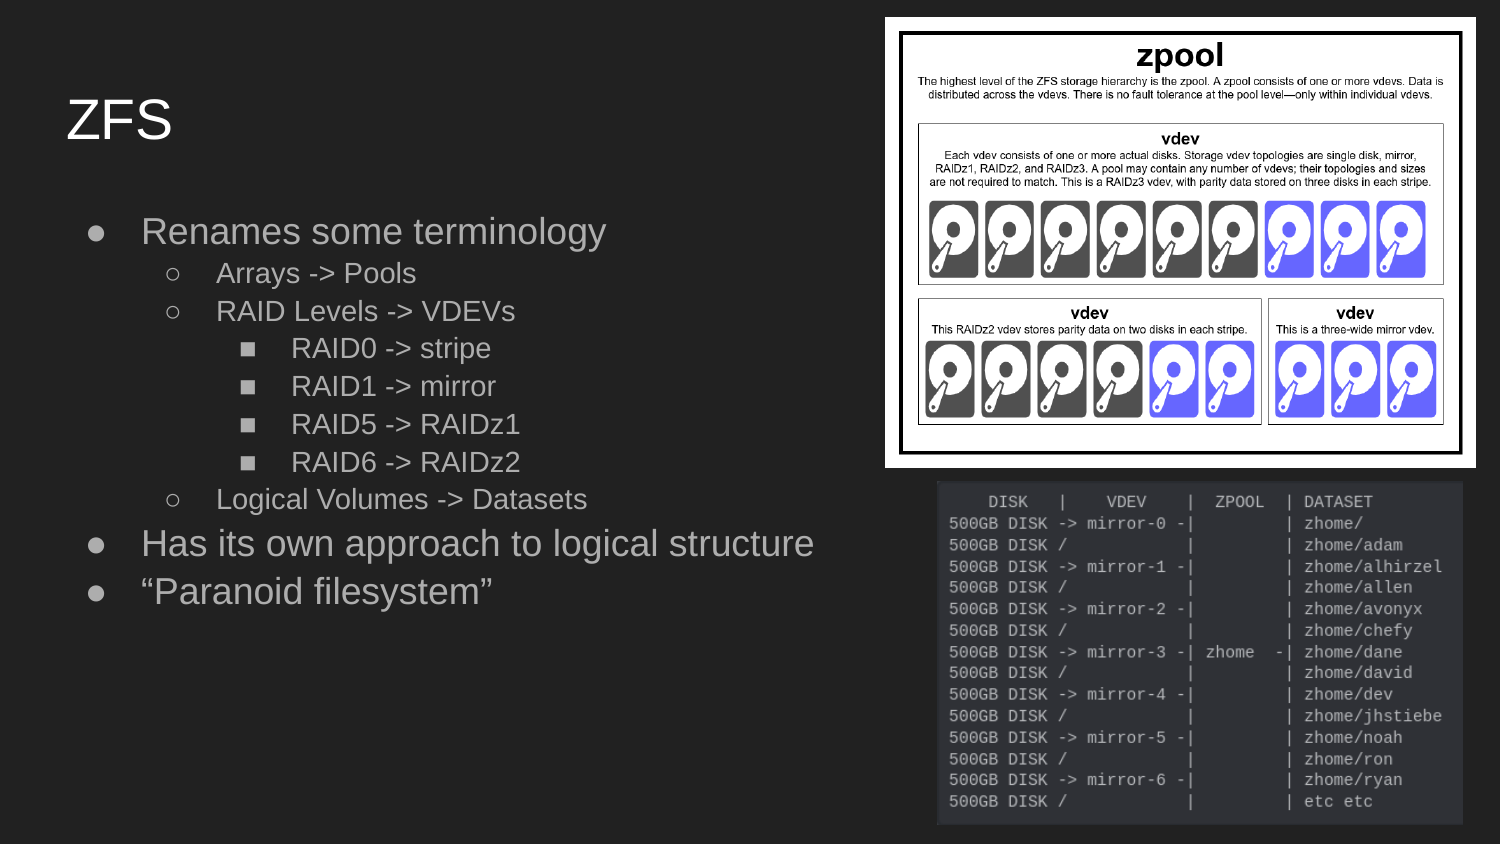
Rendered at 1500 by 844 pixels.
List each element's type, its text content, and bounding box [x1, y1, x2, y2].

picture [937, 481, 1463, 826]
picture [885, 17, 1476, 468]
list Renames some terminology Arrays -> Pools RAID Levels -> VDEVs RAID0 -> stripe RAID1 -> mirror RAID5 -> RAIDz1 RAID6 -> RAIDz2 Logical Volumes -> Datasets Has its own approach to logical structure “Paranoid filesystem” [51, 189, 1449, 750]
title ZFS [51, 72, 885, 167]
